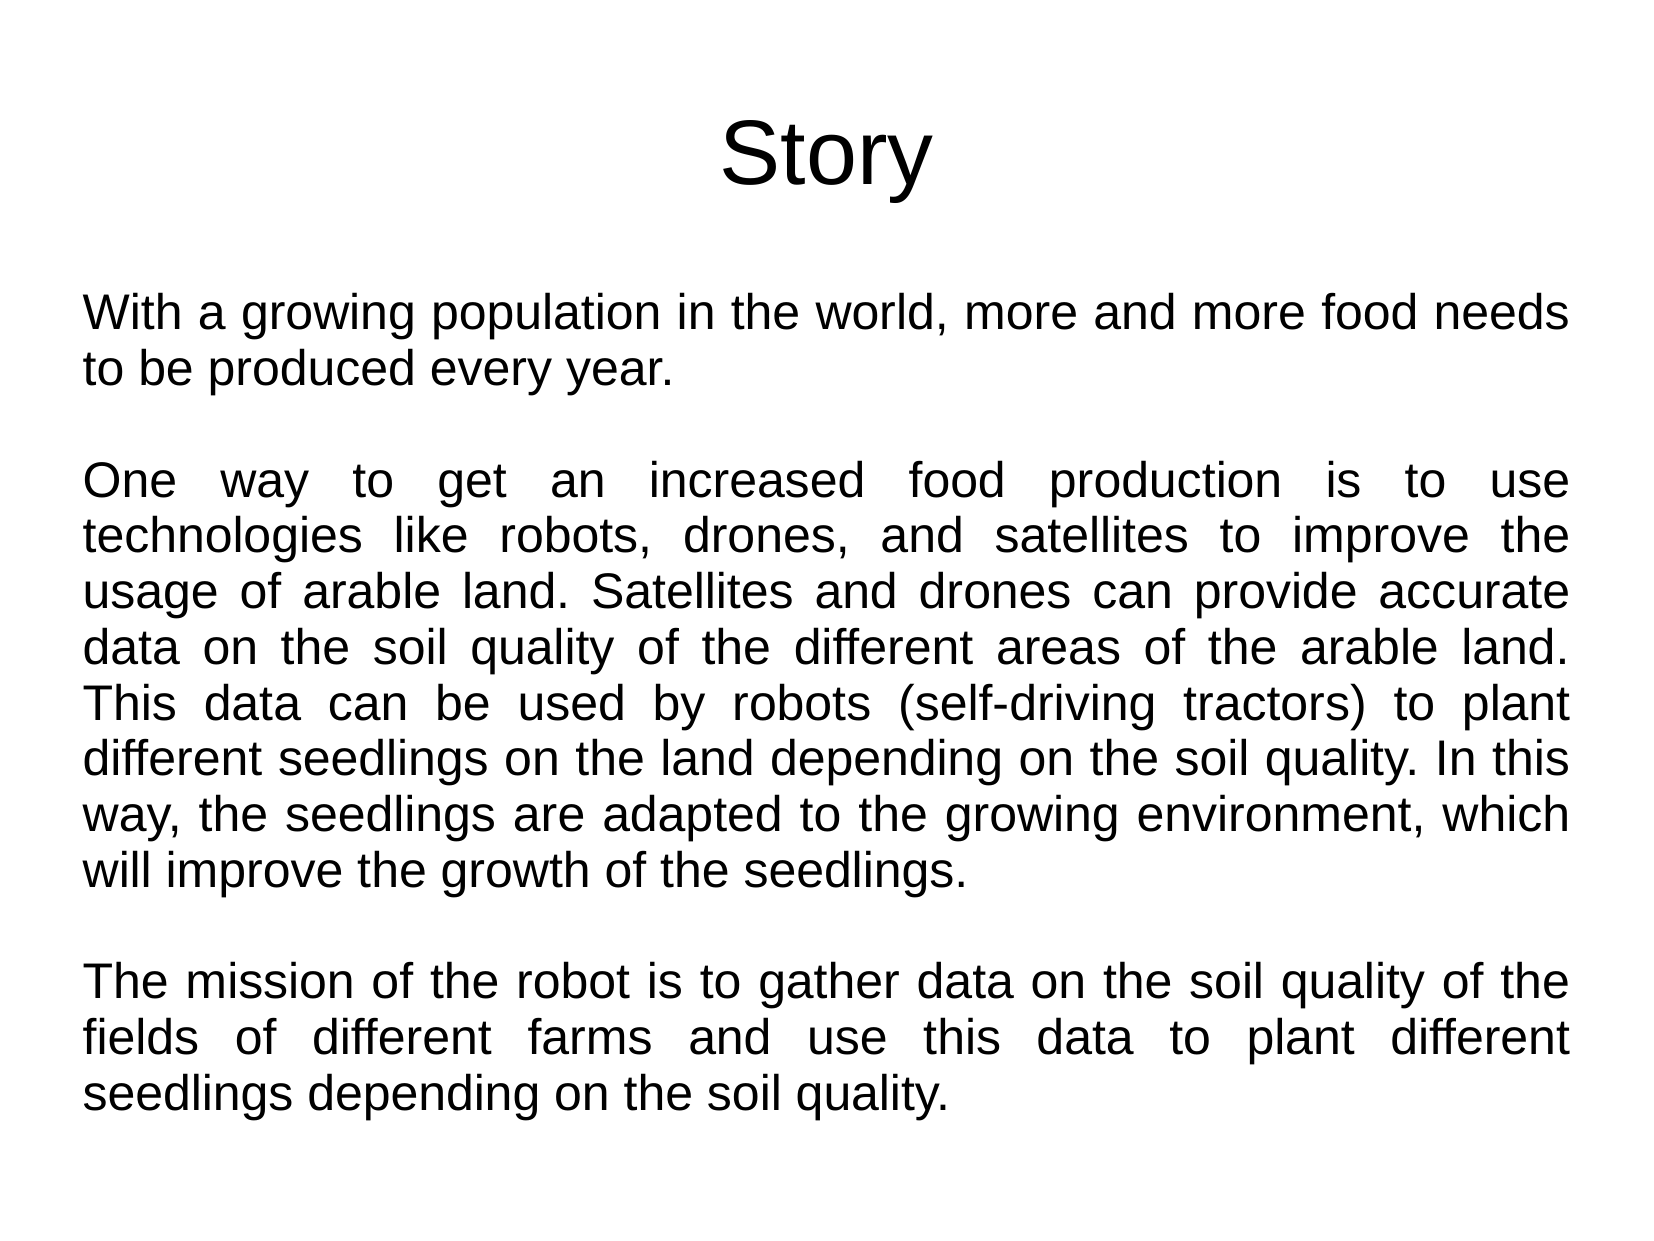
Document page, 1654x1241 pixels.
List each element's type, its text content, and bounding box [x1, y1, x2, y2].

title Story [82, 49, 1571, 257]
subtitle With a growing population in the world, more and more food needs to be produced every year. One way to get an increased food production is to use technologies like robots, drones, and satellites to improve the usage of arable land. Satellites and drones can provide accurate data on the soil quality of the different areas of the arable land. This data can be used by robots (self-driving tractors) to plant different seedlings on the land depending on the soil quality. In this way, the seedlings are adapted to the growing environment, which will improve the growth of the seedlings. The mission of the robot is to gather data on the soil quality of the fields of different farms and use this data to plant different seedlings depending on the soil quality. [82, 284, 1571, 1121]
